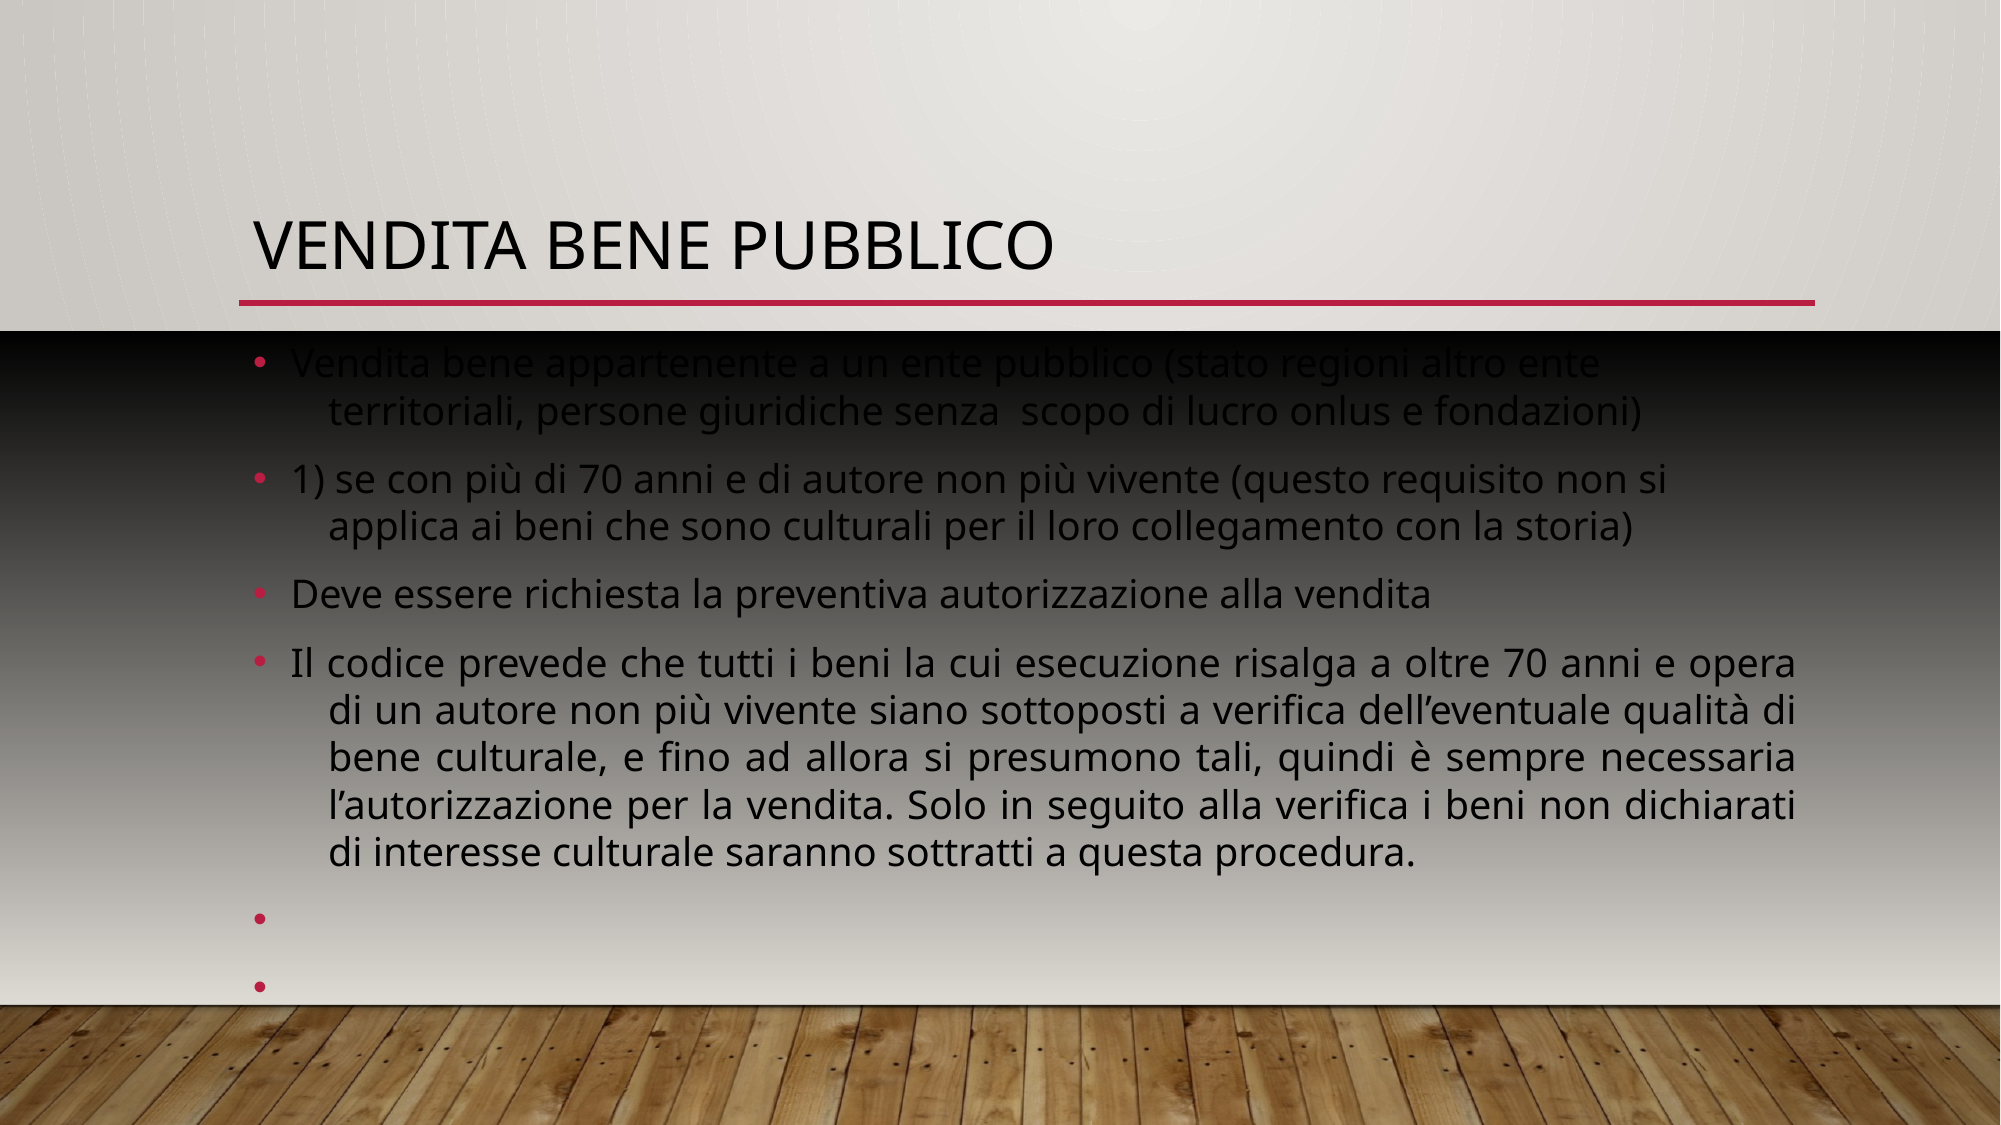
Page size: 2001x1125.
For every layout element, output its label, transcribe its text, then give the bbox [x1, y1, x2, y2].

title Vendita bene pubblico [238, 131, 1814, 305]
list Vendita bene appartenente a un ente pubblico (stato regioni altro ente territoriali, persone giuridiche senza scopo di lucro onlus e fondazioni) 1) se con più di 70 anni e di autore non più vivente (questo requisito non si applica ai beni che sono culturali per il loro collegamento con la storia) Deve essere richiesta la preventiva autorizzazione alla vendita Il codice prevede che tutti i beni la cui esecuzione risalga a oltre 70 anni e opera di un autore non più vivente siano sottoposti a verifica dell’eventuale qualità di bene culturale, e fino ad allora si presumono tali, quindi è sempre necessaria l’autorizzazione per la vendita. Solo in seguito alla verifica i beni non dichiarati di interesse culturale saranno sottratti a questa procedura. [238, 330, 1814, 897]
